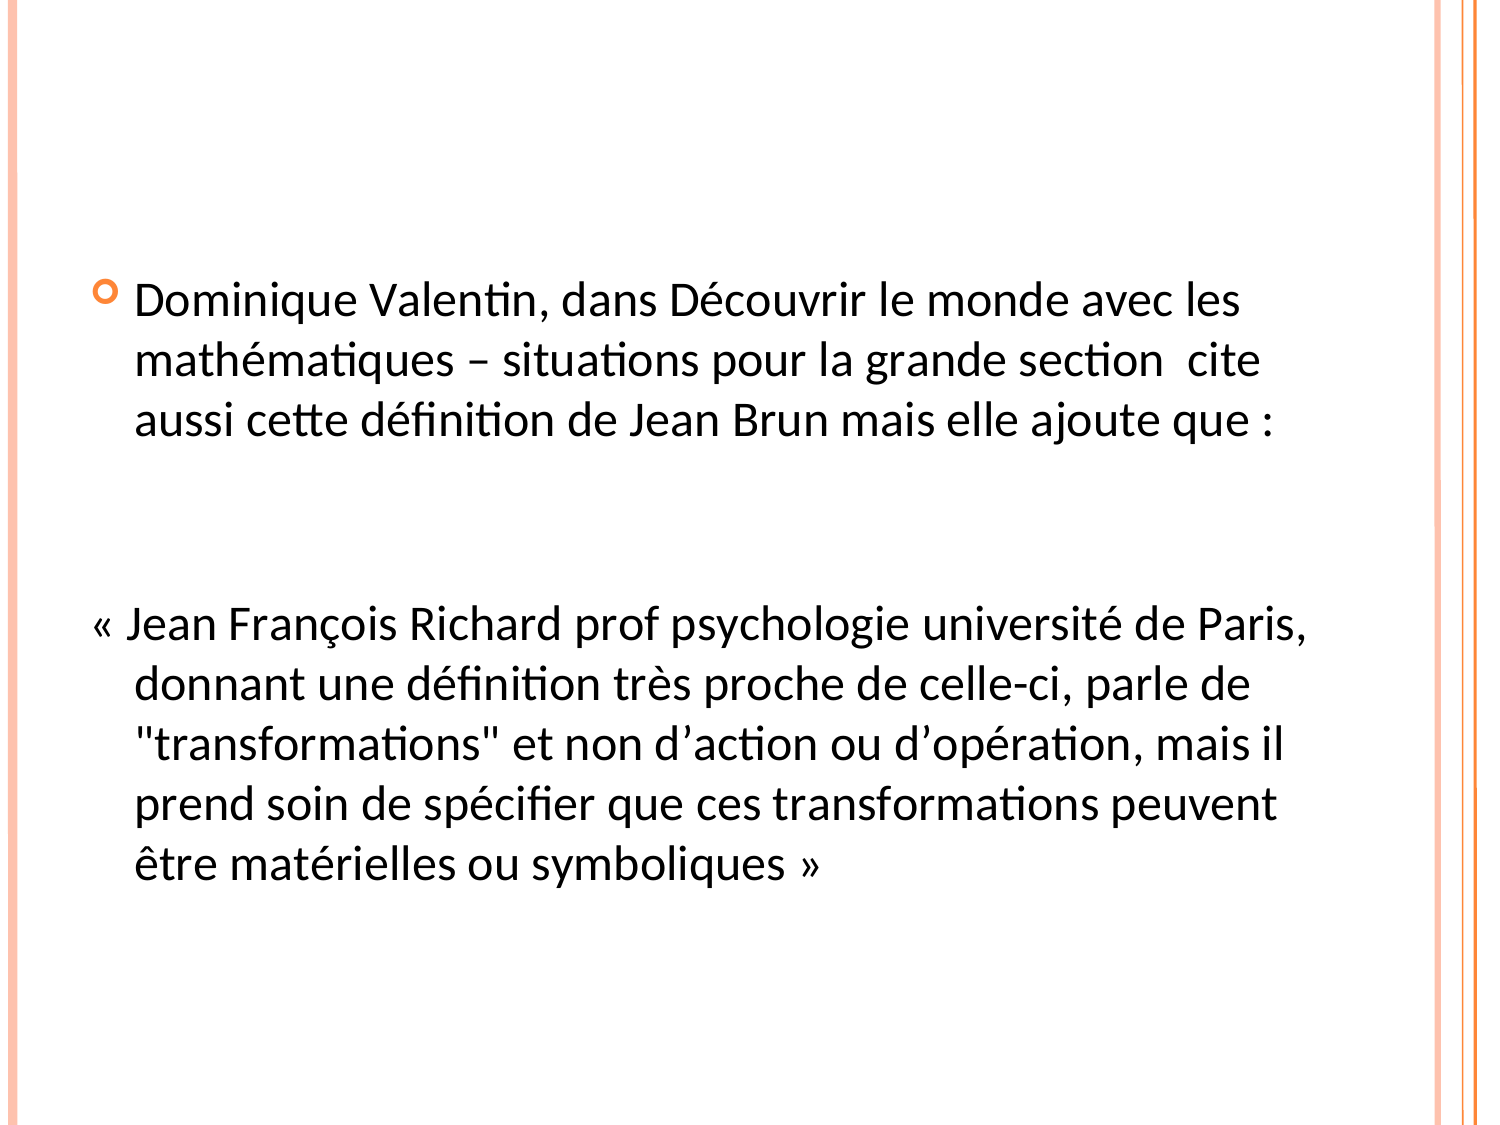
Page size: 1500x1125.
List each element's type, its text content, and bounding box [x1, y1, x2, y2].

text_box Dominique Valentin, dans Découvrir le monde avec les mathématiques – situations pour la grande section cite aussi cette définition de Jean Brun mais elle ajoute que : « Jean François Richard prof psychologie université de Paris, donnant une définition très proche de celle-ci, parle de "transformations" et non d’action ou d’opération, mais il prend soin de spécifier que ces transformations peuvent être matérielles ou symboliques » [74, 54, 1341, 1062]
